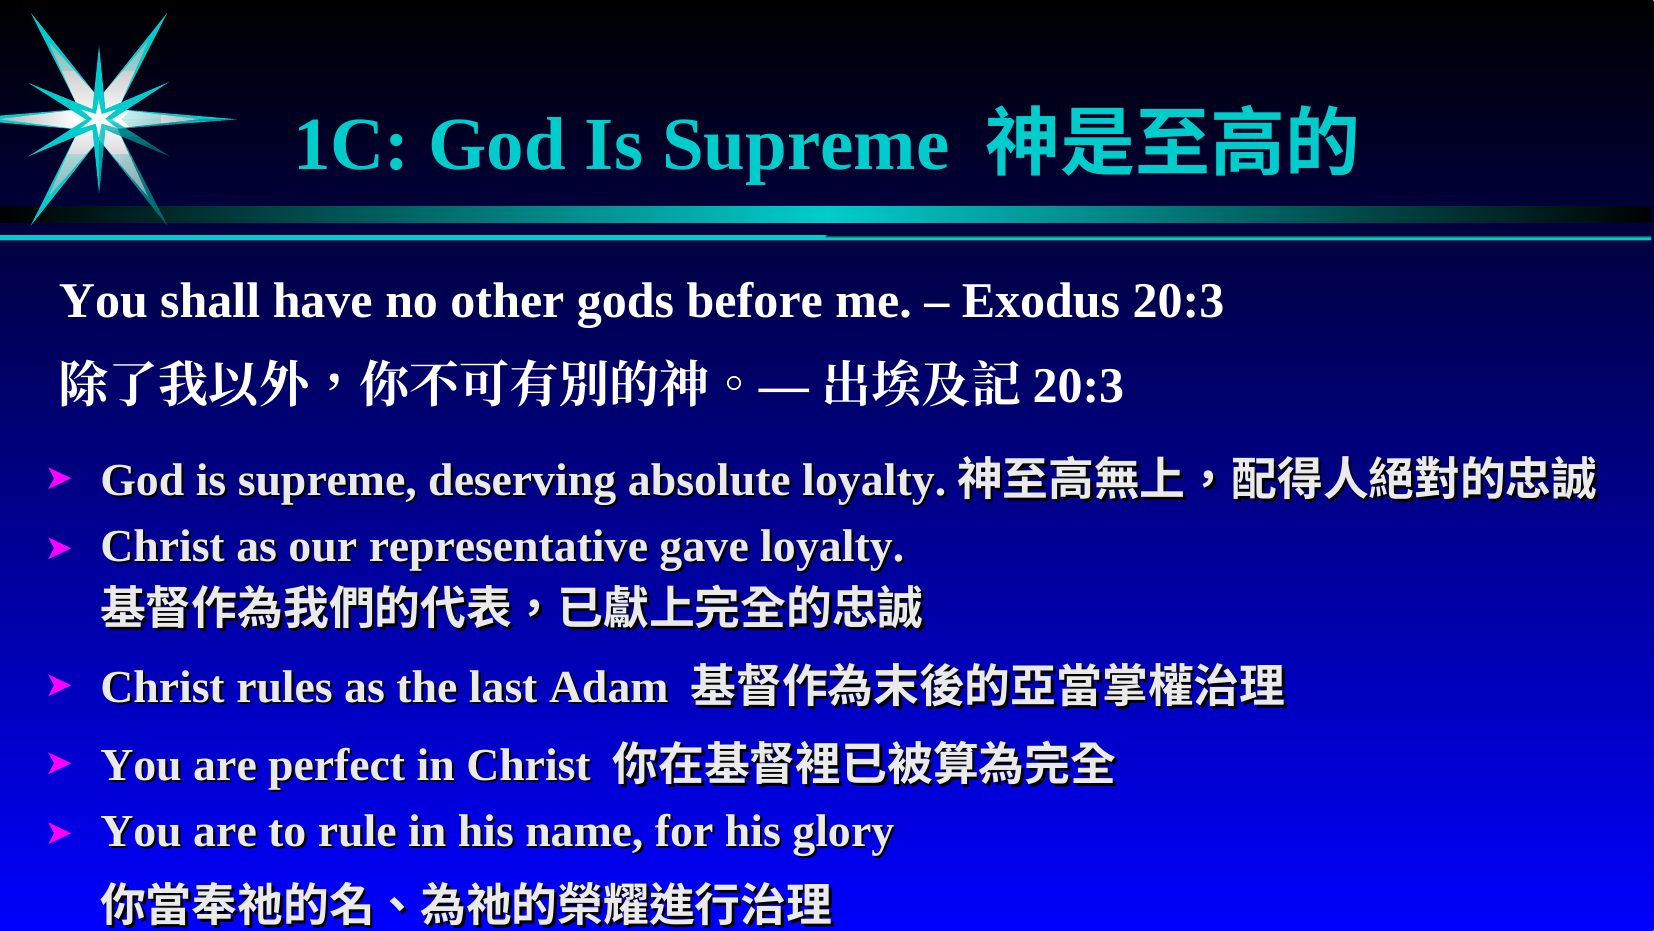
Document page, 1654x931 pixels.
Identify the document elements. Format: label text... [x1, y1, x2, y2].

title 1C: God Is Supreme 神是至高的 [124, 59, 1530, 215]
list God is supreme, deserving absolute loyalty.神至高無上，配得人絕對的忠誠 Christ as our representative gave loyalty. 基督作為我們的代表，已獻上完全的忠誠 Christ rules as the last Adam 基督作為末後的亞當掌權治理 You are perfect in Christ 你在基督裡已被算為完全 You are to rule in his name, for his glory 你當奉祂的名、為祂的榮耀進行治理 [44, 442, 1610, 931]
text_box You shall have no other gods before me. – Exodus 20:3 除了我以外，你不可有別的神。— 出埃及記20:3 [44, 265, 1610, 442]
